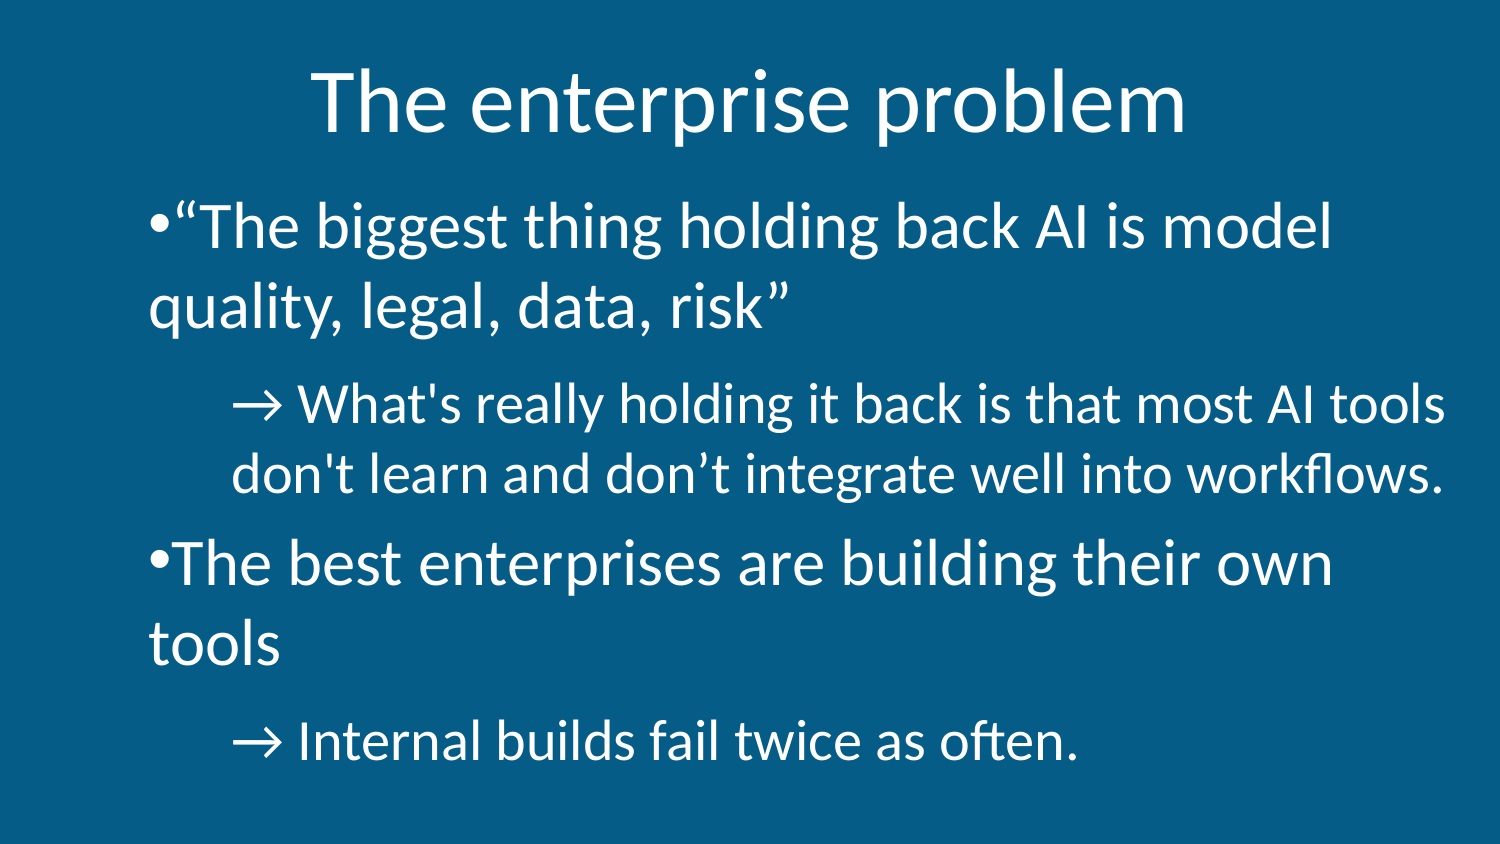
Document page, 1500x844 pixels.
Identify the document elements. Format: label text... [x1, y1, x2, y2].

list “The biggest thing holding back AI is model quality, legal, data, risk” → What's really holding it back is that most AI tools don't learn and don’t integrate well into workflows. The best enterprises are building their own tools → Internal builds fail twice as often. [75, 174, 1465, 816]
title The enterprise problem [75, 33, 1425, 174]
